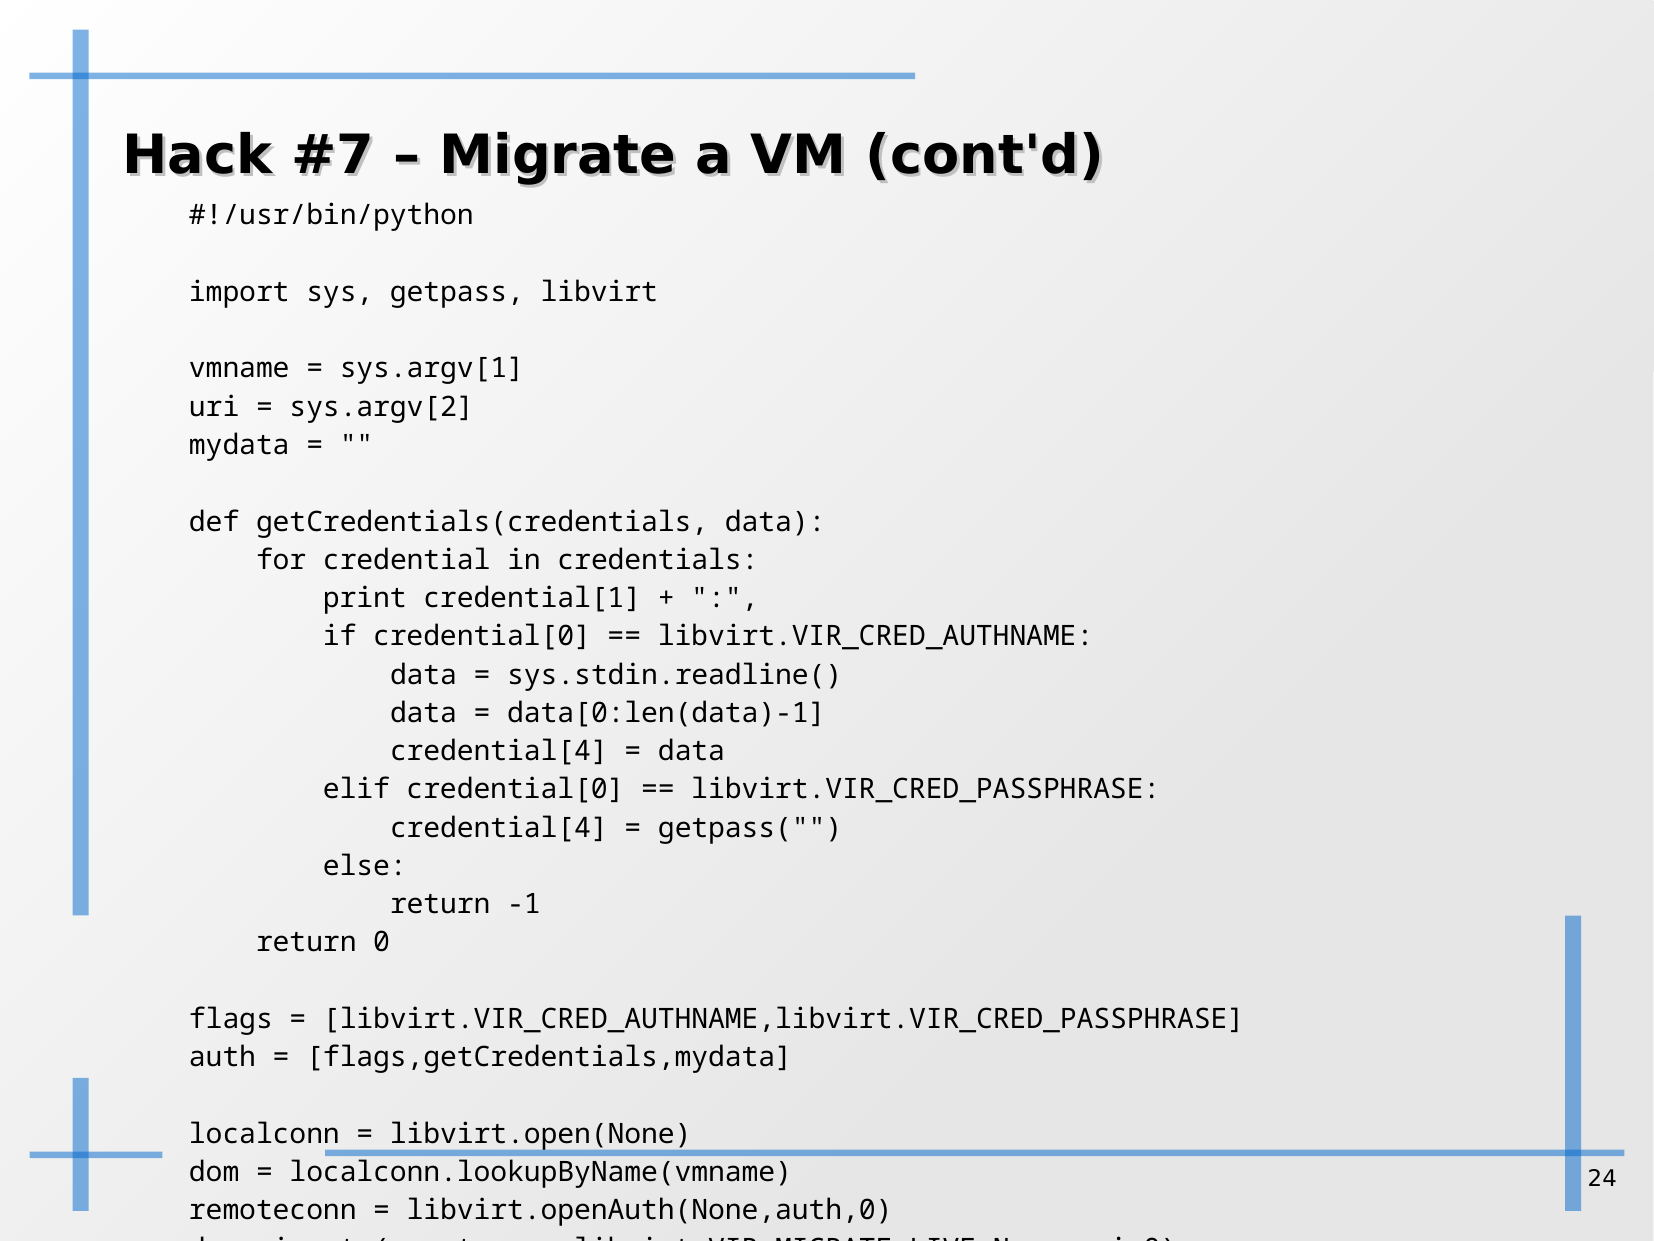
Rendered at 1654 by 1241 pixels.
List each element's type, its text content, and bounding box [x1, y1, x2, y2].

title Hack #7 – Migrate a VM (cont'd) [122, 91, 1524, 219]
text_box #!/usr/bin/python import sys, getpass, libvirt vmname = sys.argv[1] uri = sys.argv[2] mydata = "" def getCredentials(credentials, data): for credential in credentials: print credential[1] + ":", if credential[0] == libvirt.VIR_CRED_AUTHNAME: data = sys.stdin.readline() data = data[0:len(data)-1] credential[4] = data elif credential[0] == libvirt.VIR_CRED_PASSPHRASE: credential[4] = getpass("") else: return -1 return 0 flags = [libvirt.VIR_CRED_AUTHNAME,libvirt.VIR_CRED_PASSPHRASE] auth = [flags,getCredentials,mydata] localconn = libvirt.open(None) dom = localconn.lookupByName(vmname) remoteconn = libvirt.openAuth(None,auth,0) dom.migrate(remoteconn,libvirt.VIR_MIGRATE_LIVE,None,uri,0) [188, 194, 1654, 1241]
